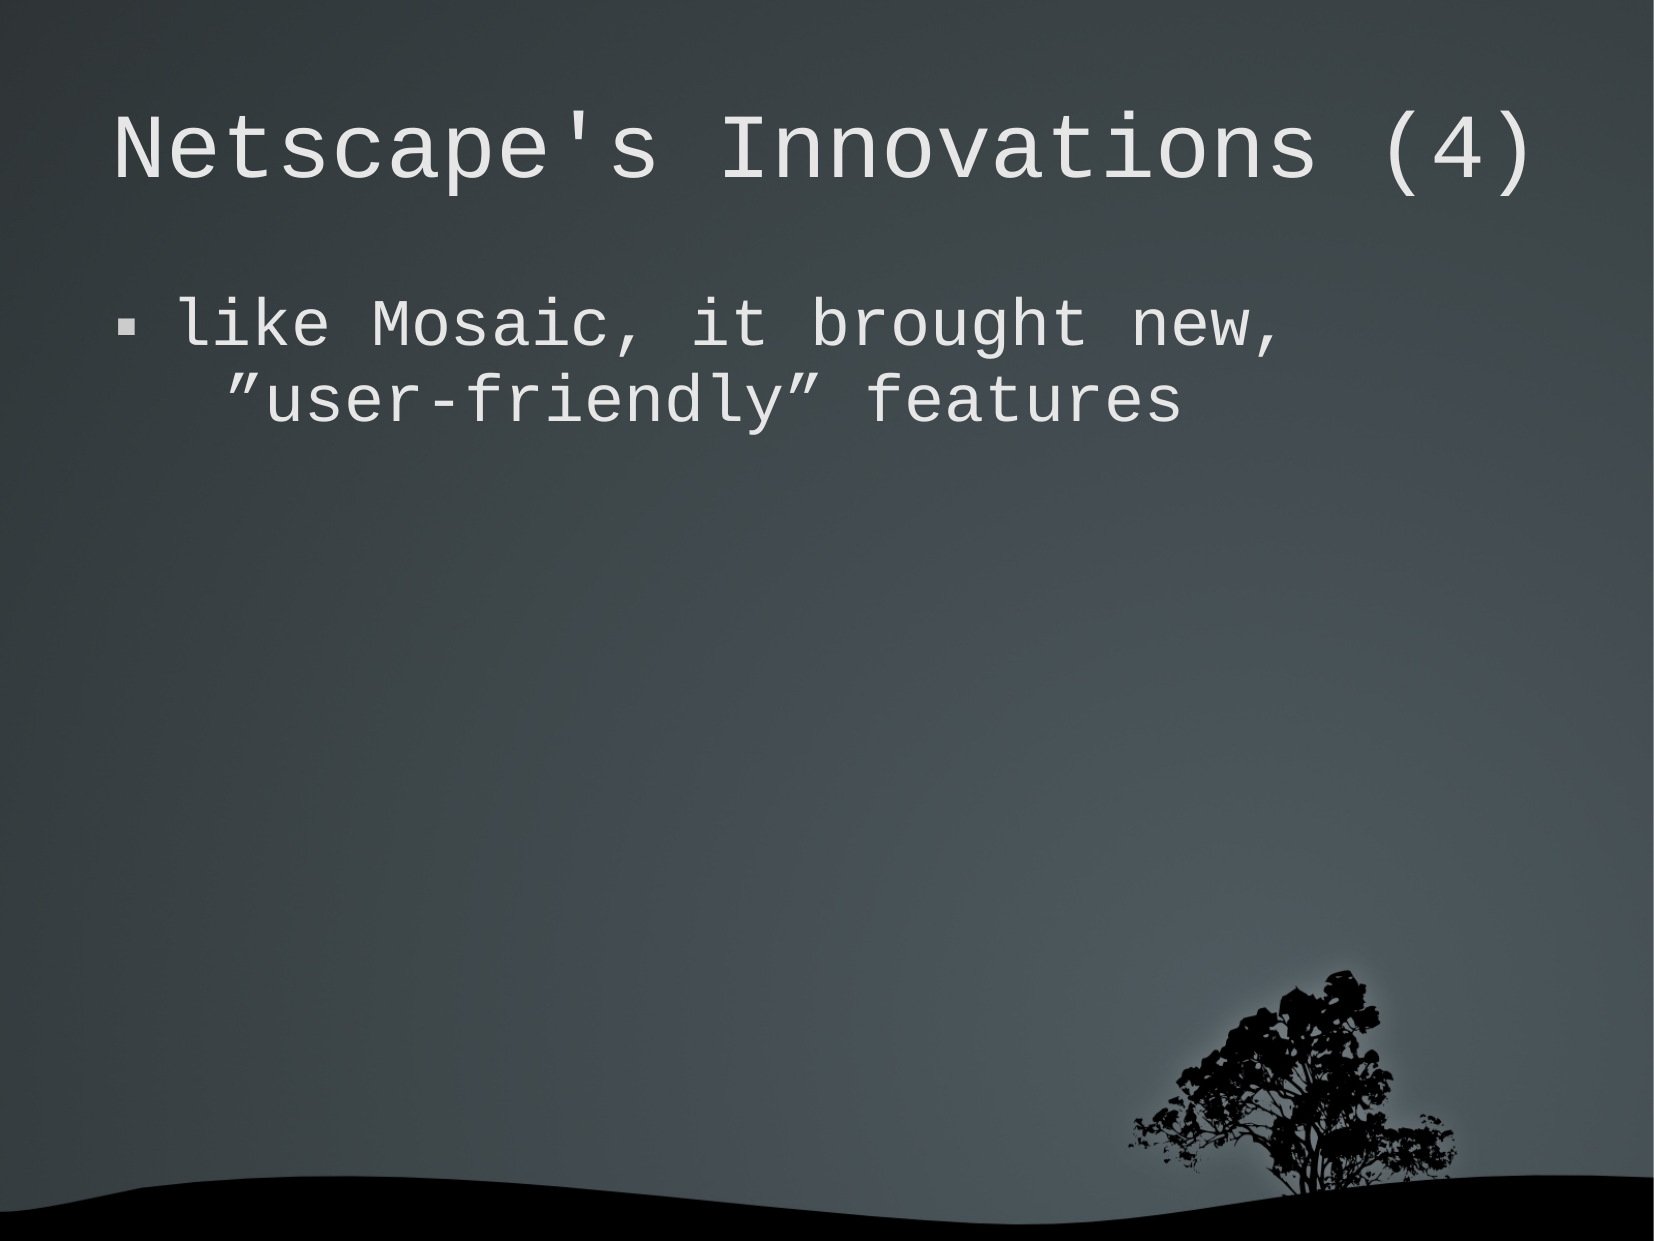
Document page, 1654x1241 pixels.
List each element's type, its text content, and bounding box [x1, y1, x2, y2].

title Netscape's Innovations (4) [82, 56, 1571, 250]
list like Mosaic, it brought new, ”user-friendly” features [82, 290, 1571, 1094]
picture [0, 0, 1654, 1241]
